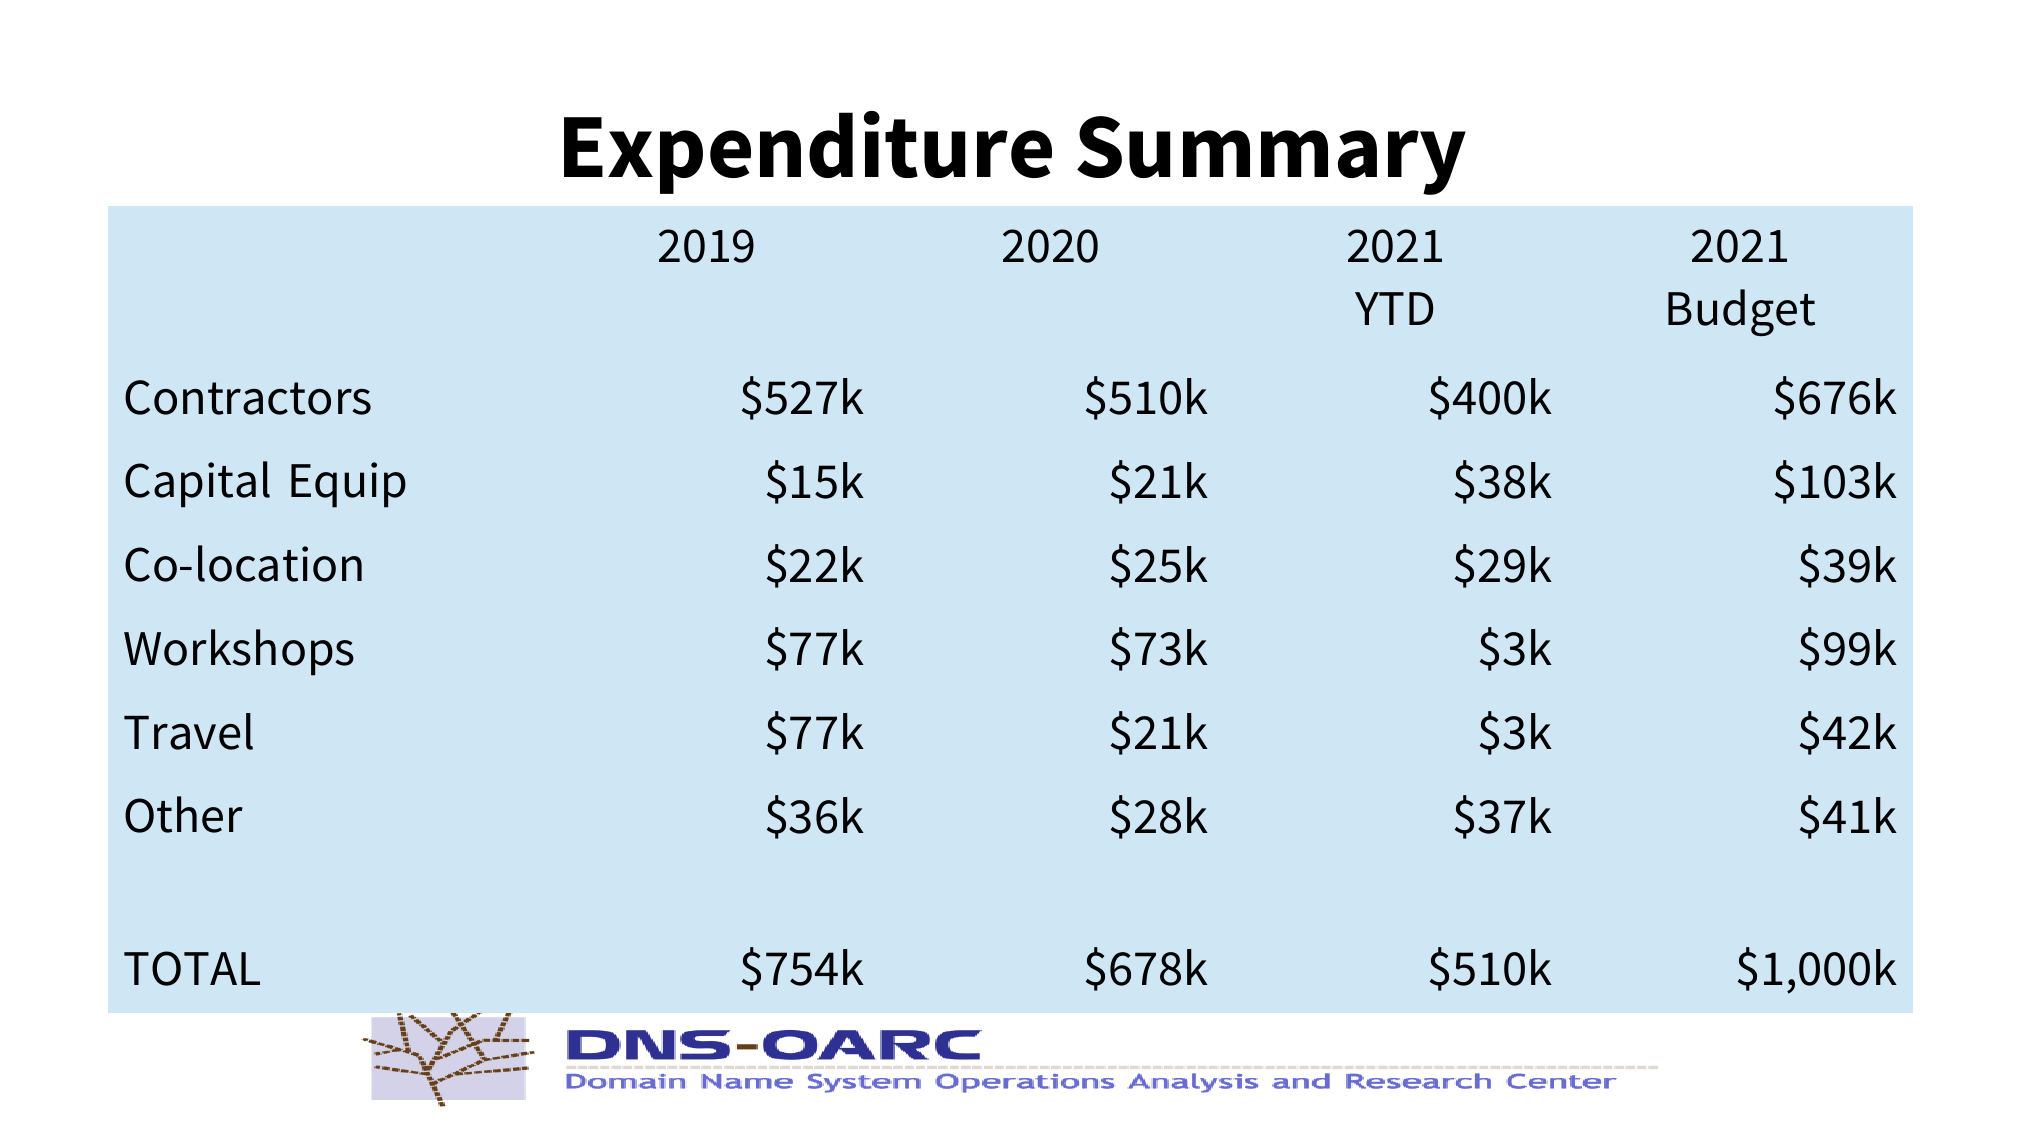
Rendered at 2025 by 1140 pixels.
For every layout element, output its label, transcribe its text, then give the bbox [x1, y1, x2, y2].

table_cell $22k [535, 525, 879, 609]
table_cell $99k [1568, 609, 1913, 692]
table_cell $676k [1568, 357, 1913, 441]
text_box Expenditure Summary [101, 52, 1924, 228]
table_cell Co-location [108, 525, 535, 609]
table_cell $754k [535, 929, 879, 1013]
table_cell $29k [1223, 525, 1568, 609]
table_cell $39k [1568, 525, 1913, 609]
table_cell $36k [535, 776, 879, 929]
table_cell Other [108, 776, 535, 929]
table_cell $15k [535, 441, 879, 525]
table_cell $3k [1223, 692, 1568, 776]
table_cell $77k [535, 609, 879, 692]
table_cell $42k [1568, 692, 1913, 776]
table_cell Contractors [108, 357, 535, 441]
table_cell $28k [879, 776, 1223, 929]
table_cell Workshops [108, 609, 535, 692]
table_header 2020 [879, 206, 1223, 357]
table_cell $77k [535, 692, 879, 776]
table_cell $3k [1223, 609, 1568, 692]
table_cell $103k [1568, 441, 1913, 525]
table_header 2019 [535, 206, 879, 357]
table_cell $73k [879, 609, 1223, 692]
picture [289, 1013, 1700, 1113]
table_cell $37k [1223, 776, 1568, 929]
table_cell $21k [879, 441, 1223, 525]
table_header 2021 Budget [1568, 206, 1913, 357]
table_cell Travel [108, 692, 535, 776]
table_cell Capital Equip [108, 441, 535, 525]
table_cell $38k [1223, 441, 1568, 525]
table_cell $1,000k [1568, 929, 1913, 1013]
table_header [108, 206, 535, 357]
table_cell $25k [879, 525, 1223, 609]
table_cell $510k [879, 357, 1223, 441]
table_cell $21k [879, 692, 1223, 776]
table_cell TOTAL [108, 929, 535, 1013]
table_cell $400k [1223, 357, 1568, 441]
table_header 2021 YTD [1223, 206, 1568, 357]
table_cell $678k [879, 929, 1223, 1013]
table_cell $41k [1568, 776, 1913, 929]
table_cell $527k [535, 357, 879, 441]
table_cell $510k [1223, 929, 1568, 1013]
